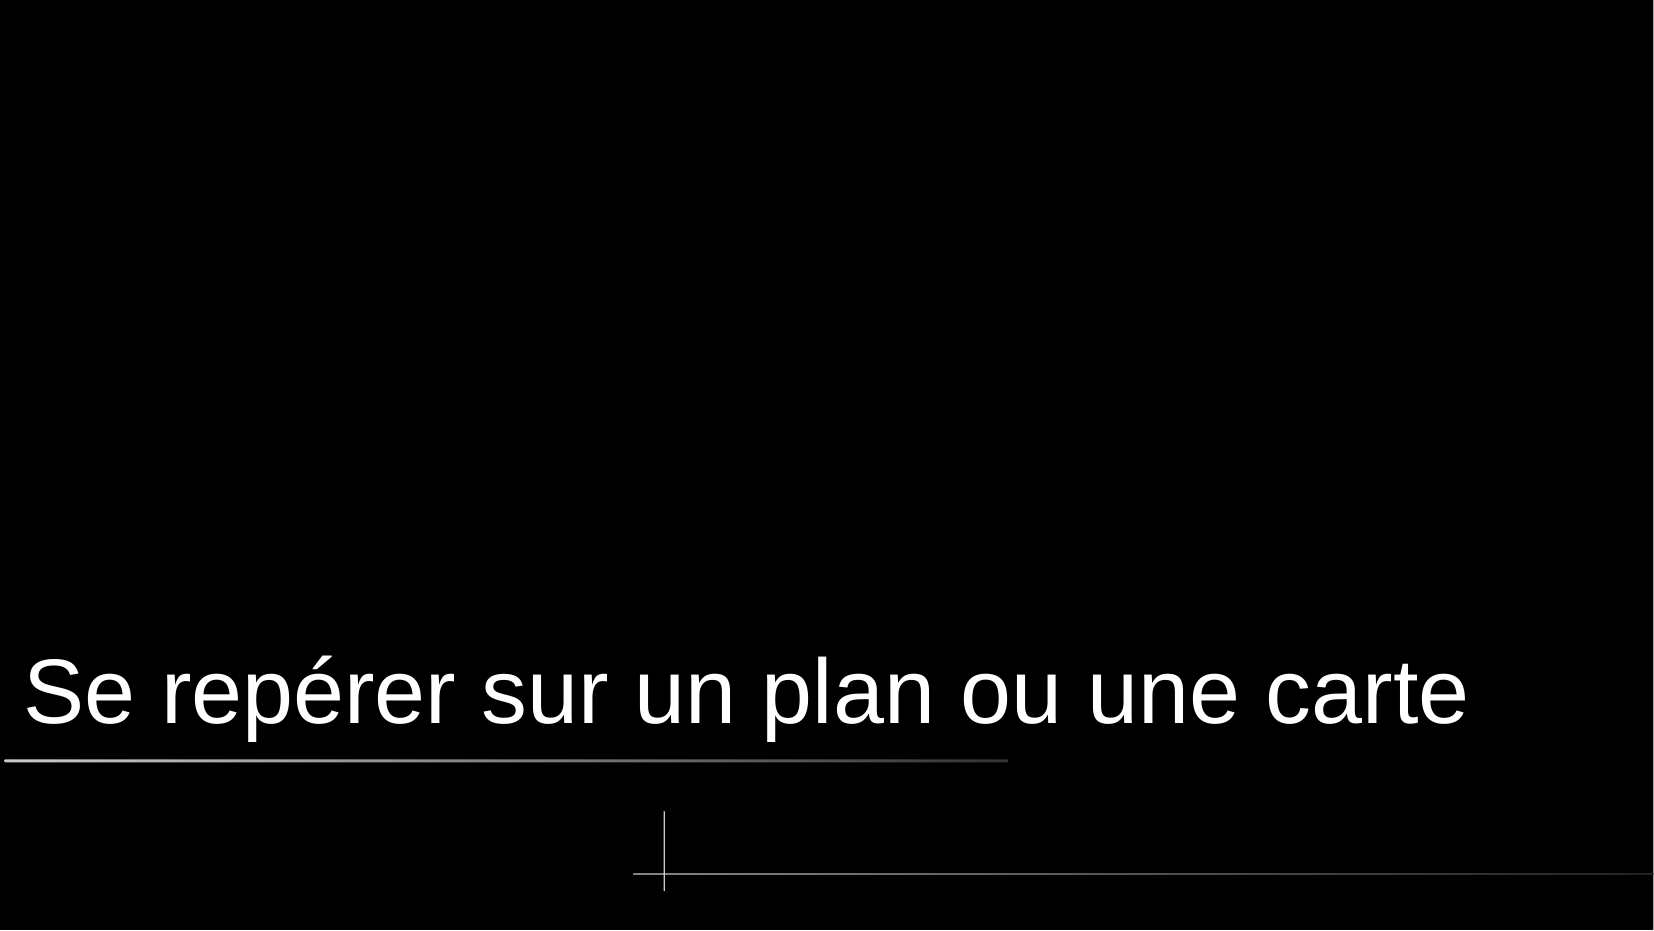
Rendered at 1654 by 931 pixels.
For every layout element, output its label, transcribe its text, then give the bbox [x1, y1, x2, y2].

title Se repérer sur un plan ou une carte [23, 637, 1501, 746]
